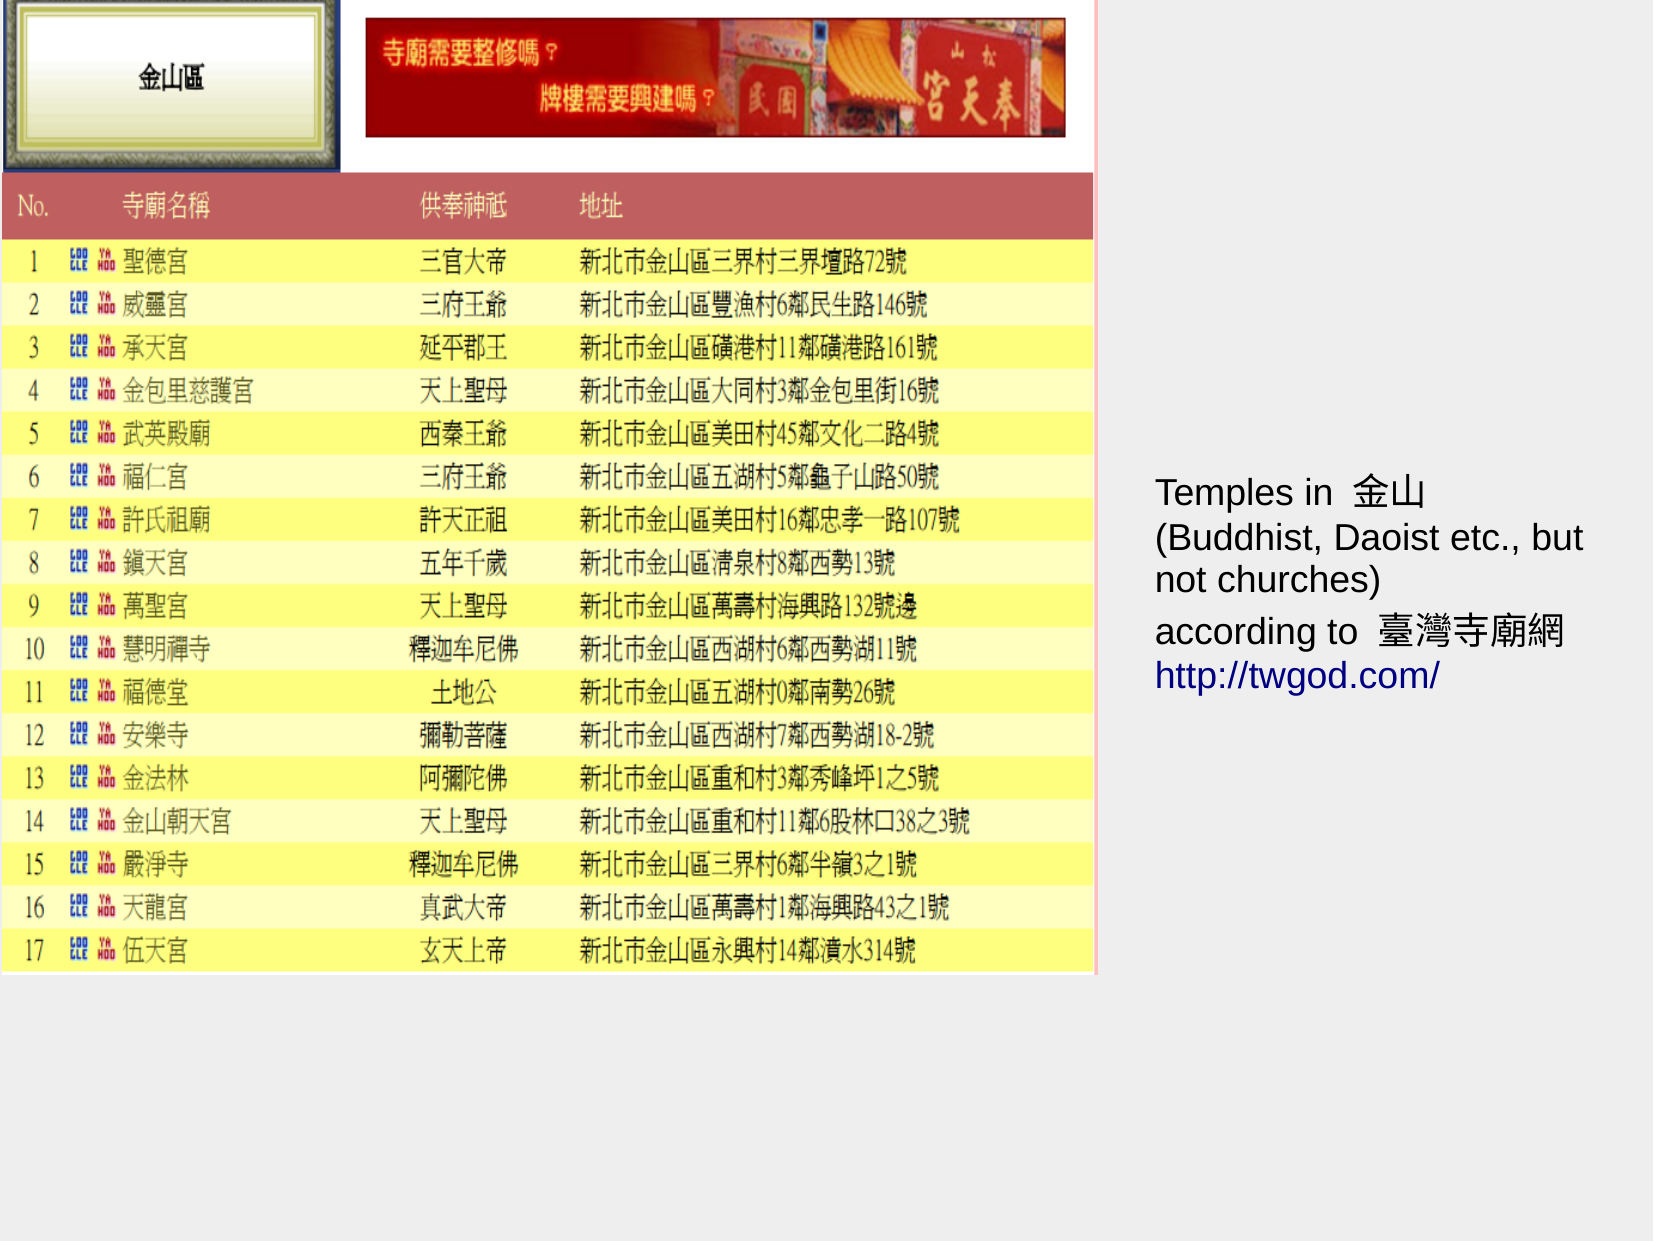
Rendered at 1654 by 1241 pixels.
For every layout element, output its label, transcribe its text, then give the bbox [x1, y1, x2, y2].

picture [2, 0, 1098, 976]
text_box Temples in 金山 (Buddhist, Daoist etc., but not churches) according to 臺灣寺廟網http://twgod.com/ [1140, 454, 1606, 706]
